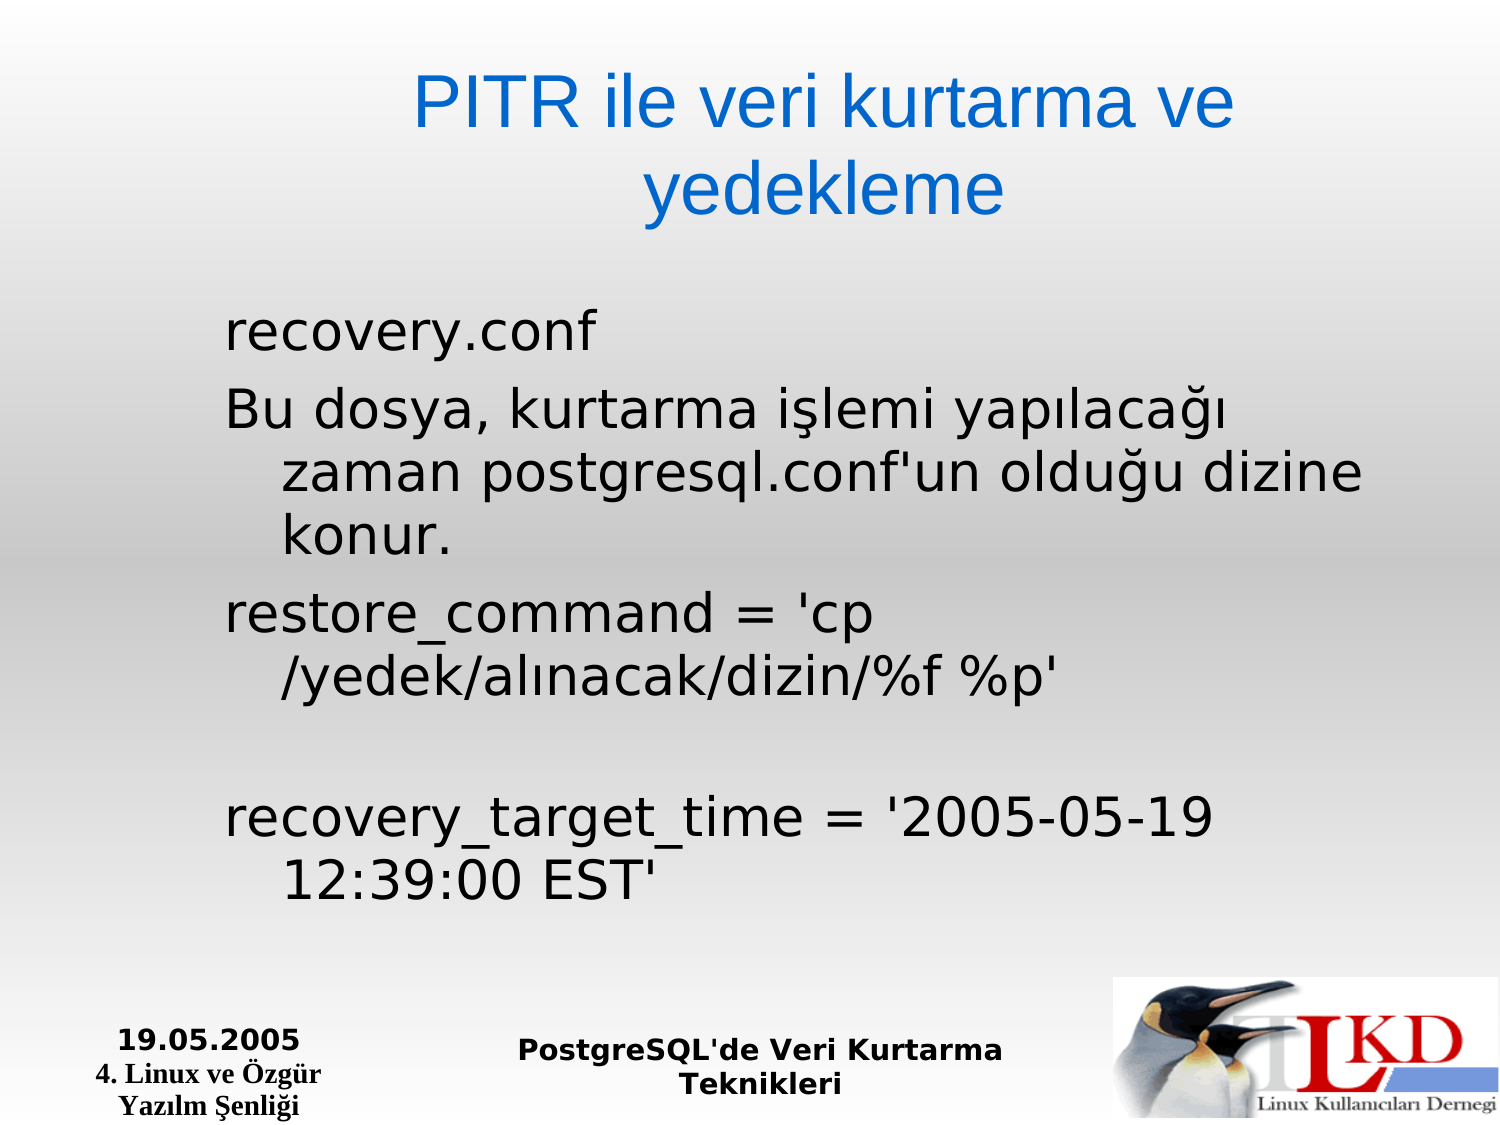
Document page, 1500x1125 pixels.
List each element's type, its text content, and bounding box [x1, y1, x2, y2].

title PITR ile veri kurtarma ve yedekleme [224, 29, 1425, 257]
list recovery.conf Bu dosya, kurtarma işlemi yapılacağı zaman postgresql.conf'un olduğu dizine konur. restore_command = 'cp /yedek/alınacak/dizin/%f %p' recovery_target_time = '2005-05-19 12:39:00 EST' [224, 299, 1425, 991]
picture [1113, 977, 1499, 1118]
